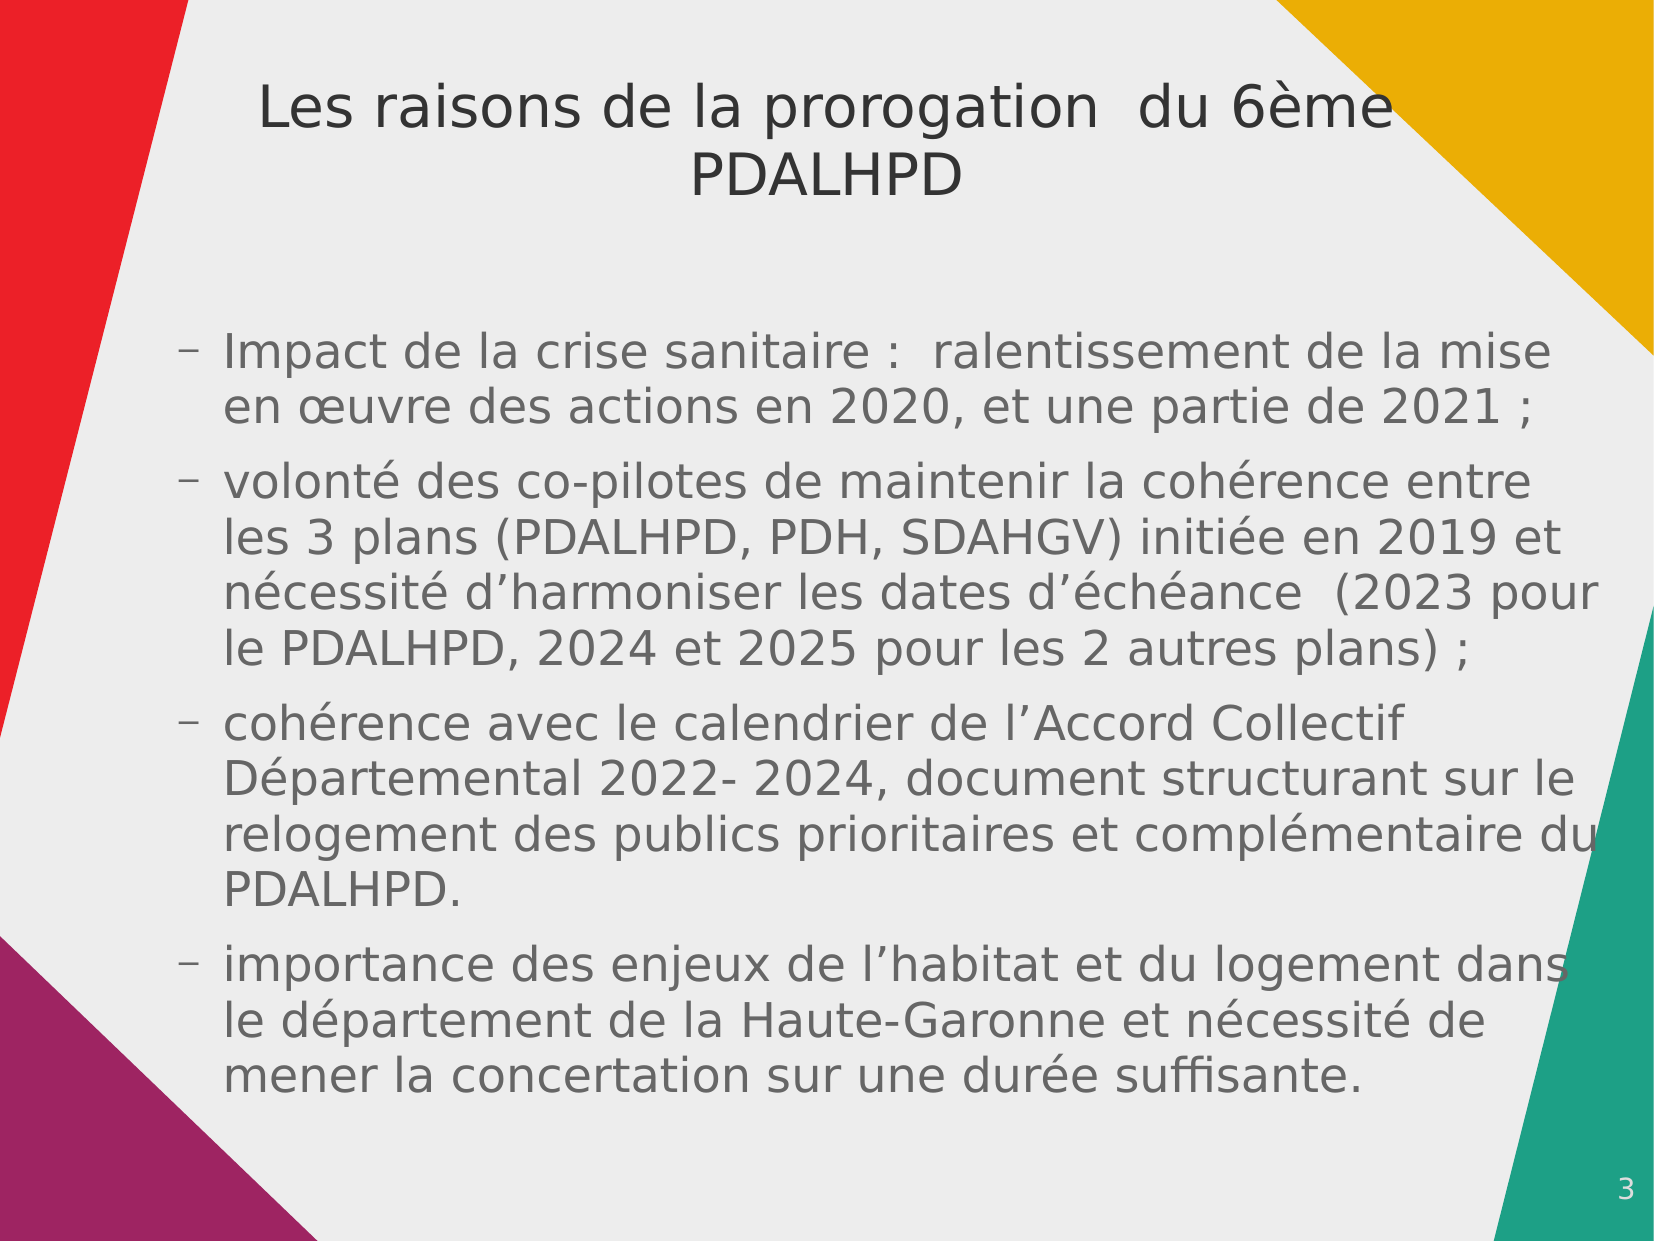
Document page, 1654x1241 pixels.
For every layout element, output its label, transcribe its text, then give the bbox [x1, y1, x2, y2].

title Les raisons de la prorogation du 6ème PDALHPD [114, 69, 1539, 213]
list Impact de la crise sanitaire : ralentissement de la mise en œuvre des actions en 2020, et une partie de 2021 ; volonté des co-pilotes de maintenir la cohérence entre les 3 plans (PDALHPD, PDH, SDAHGV) initiée en 2019 et nécessité d’harmoniser les dates d’échéance (2023 pour le PDALHPD, 2024 et 2025 pour les 2 autres plans) ; cohérence avec le calendrier de l’Accord Collectif Départemental 2022- 2024, document structurant sur le relogement des publics prioritaires et complémentaire du PDALHPD. importance des enjeux de l’habitat et du logement dans le département de la Haute-Garonne et nécessité de mener la concertation sur une durée suffisante. [106, 236, 1607, 1134]
